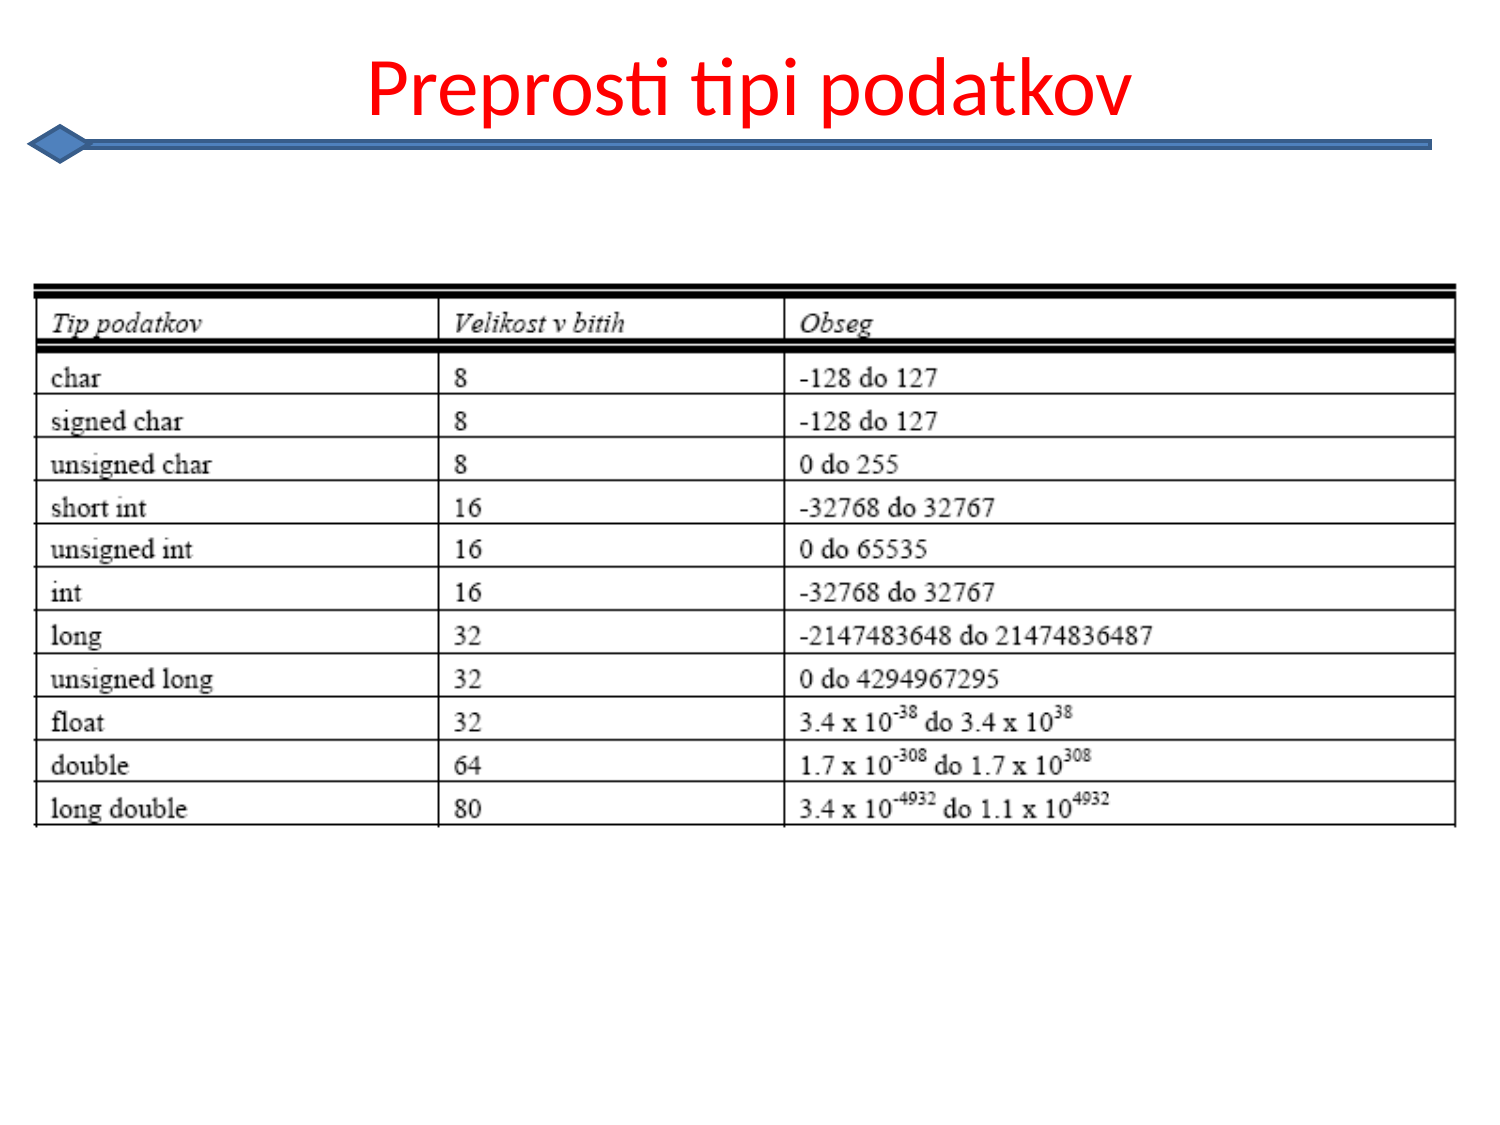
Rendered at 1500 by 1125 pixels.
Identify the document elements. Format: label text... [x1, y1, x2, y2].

picture [19, 269, 1481, 856]
title Preprosti tipi podatkov [75, 23, 1426, 141]
